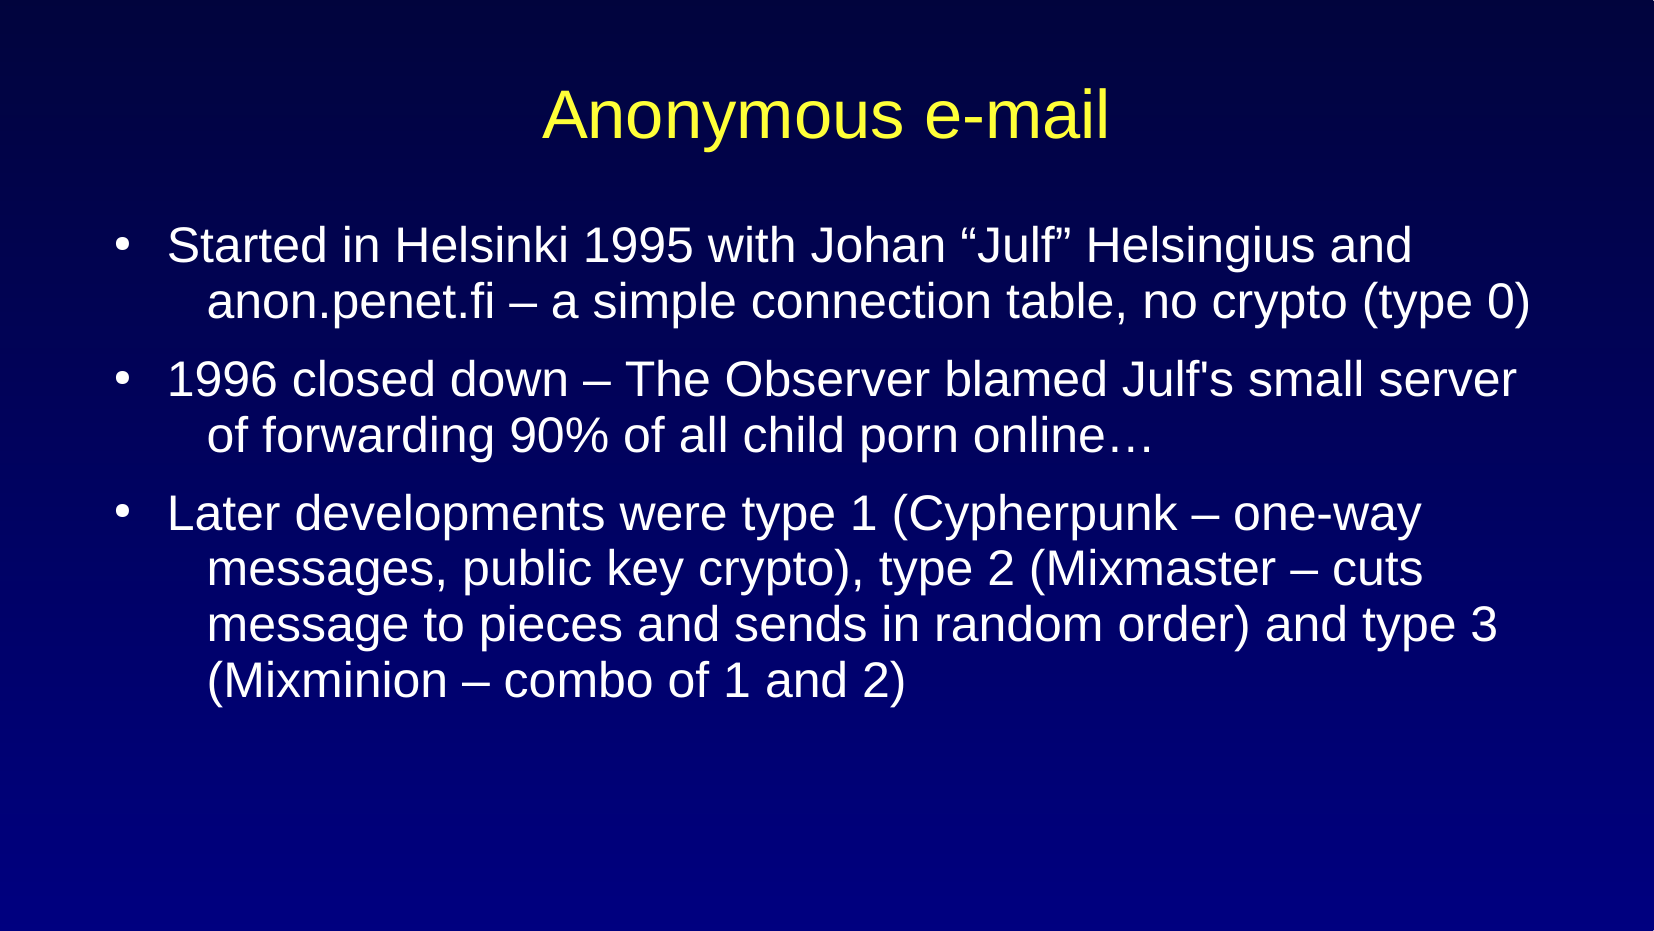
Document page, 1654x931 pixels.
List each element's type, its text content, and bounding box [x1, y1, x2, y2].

list Started in Helsinki 1995 with Johan “Julf” Helsingius and anon.penet.fi – a simple connection table, no crypto (type 0) 1996 closed down – The Observer blamed Julf's small server of forwarding 90% of all child porn online… Later developments were type 1 (Cypherpunk – one-way messages, public key crypto), type 2 (Mixmaster – cuts message to pieces and sends in random order) and type 3 (Mixminion – combo of 1 and 2) [82, 217, 1571, 758]
title Anonymous e-mail [82, 37, 1571, 193]
